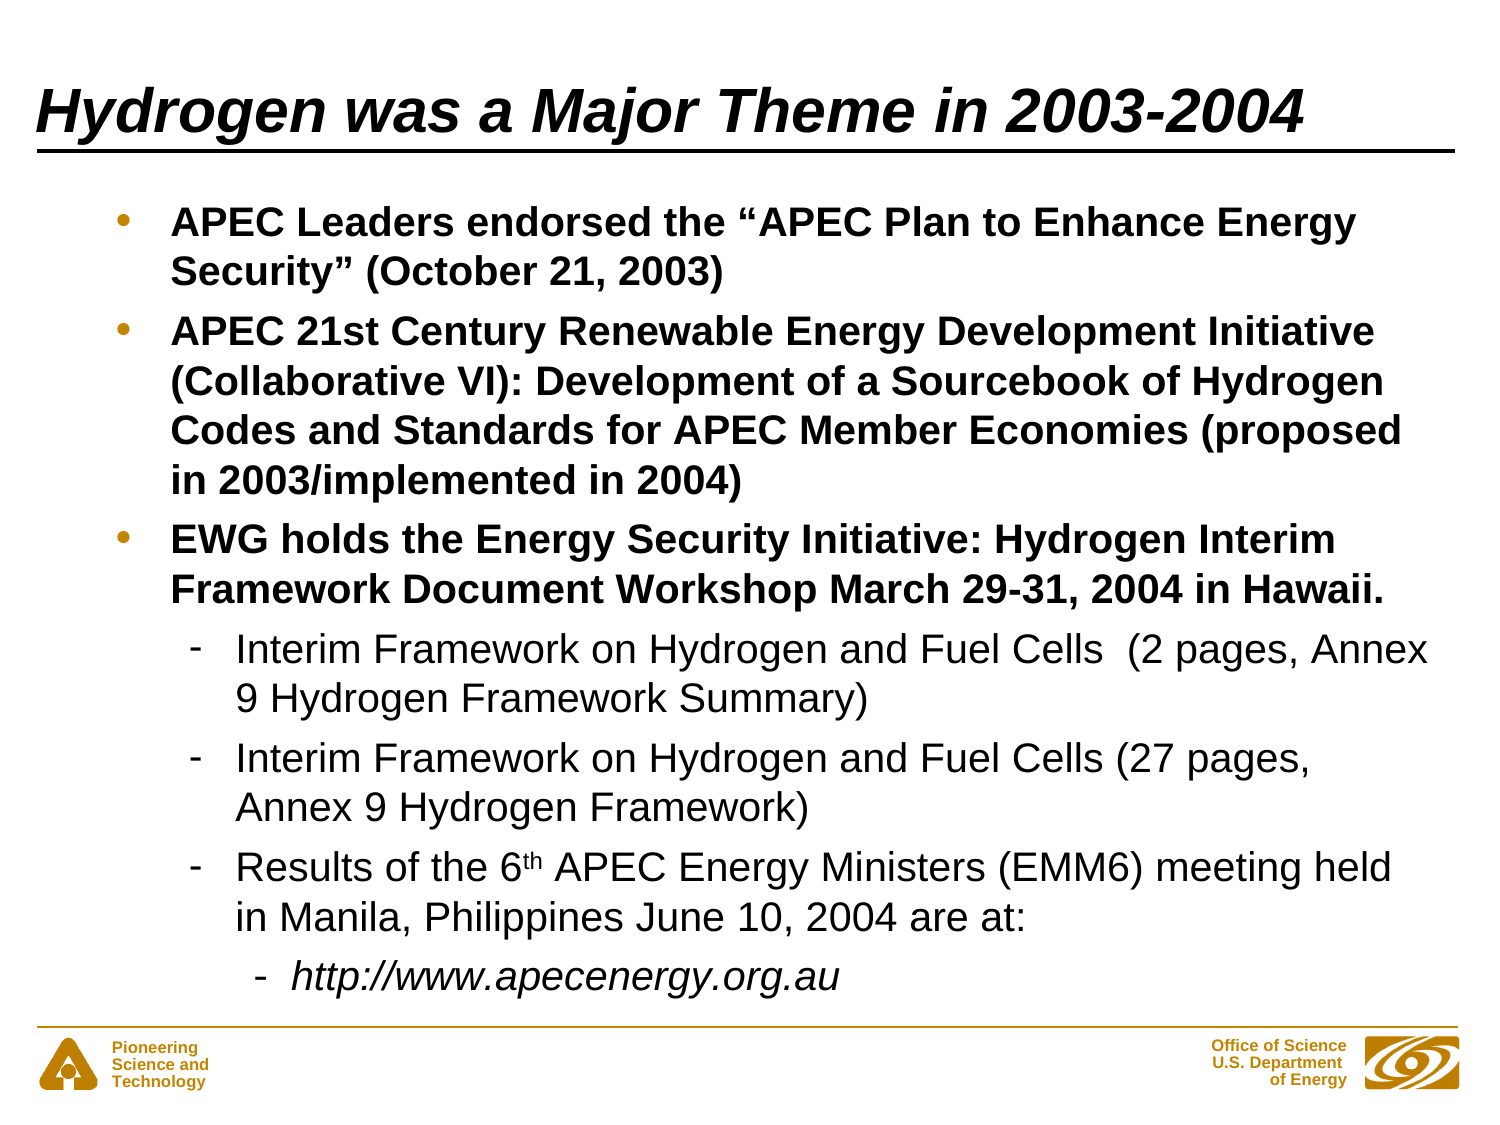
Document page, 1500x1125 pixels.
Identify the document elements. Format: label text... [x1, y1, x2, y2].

picture [35, 1034, 101, 1094]
picture [1362, 1032, 1463, 1093]
list APEC Leaders endorsed the “APEC Plan to Enhance Energy Security” (October 21, 2003) APEC 21st Century Renewable Energy Development Initiative (Collaborative VI): Development of a Sourcebook of Hydrogen Codes and Standards for APEC Member Economies (proposed in 2003/implemented in 2004) EWG holds the Energy Security Initiative: Hydrogen Interim Framework Document Workshop March 29-31, 2004 in Hawaii. Interim Framework on Hydrogen and Fuel Cells (2 pages, Annex 9 Hydrogen Framework Summary) Interim Framework on Hydrogen and Fuel Cells (27 pages, Annex 9 Hydrogen Framework) Results of the 6th APEC Energy Ministers (EMM6) meeting held in Manila, Philippines June 10, 2004 are at: http://www.apecenergy.org.au [99, 187, 1444, 1016]
title Hydrogen was a Major Theme in 2003-2004 [21, 78, 1459, 154]
